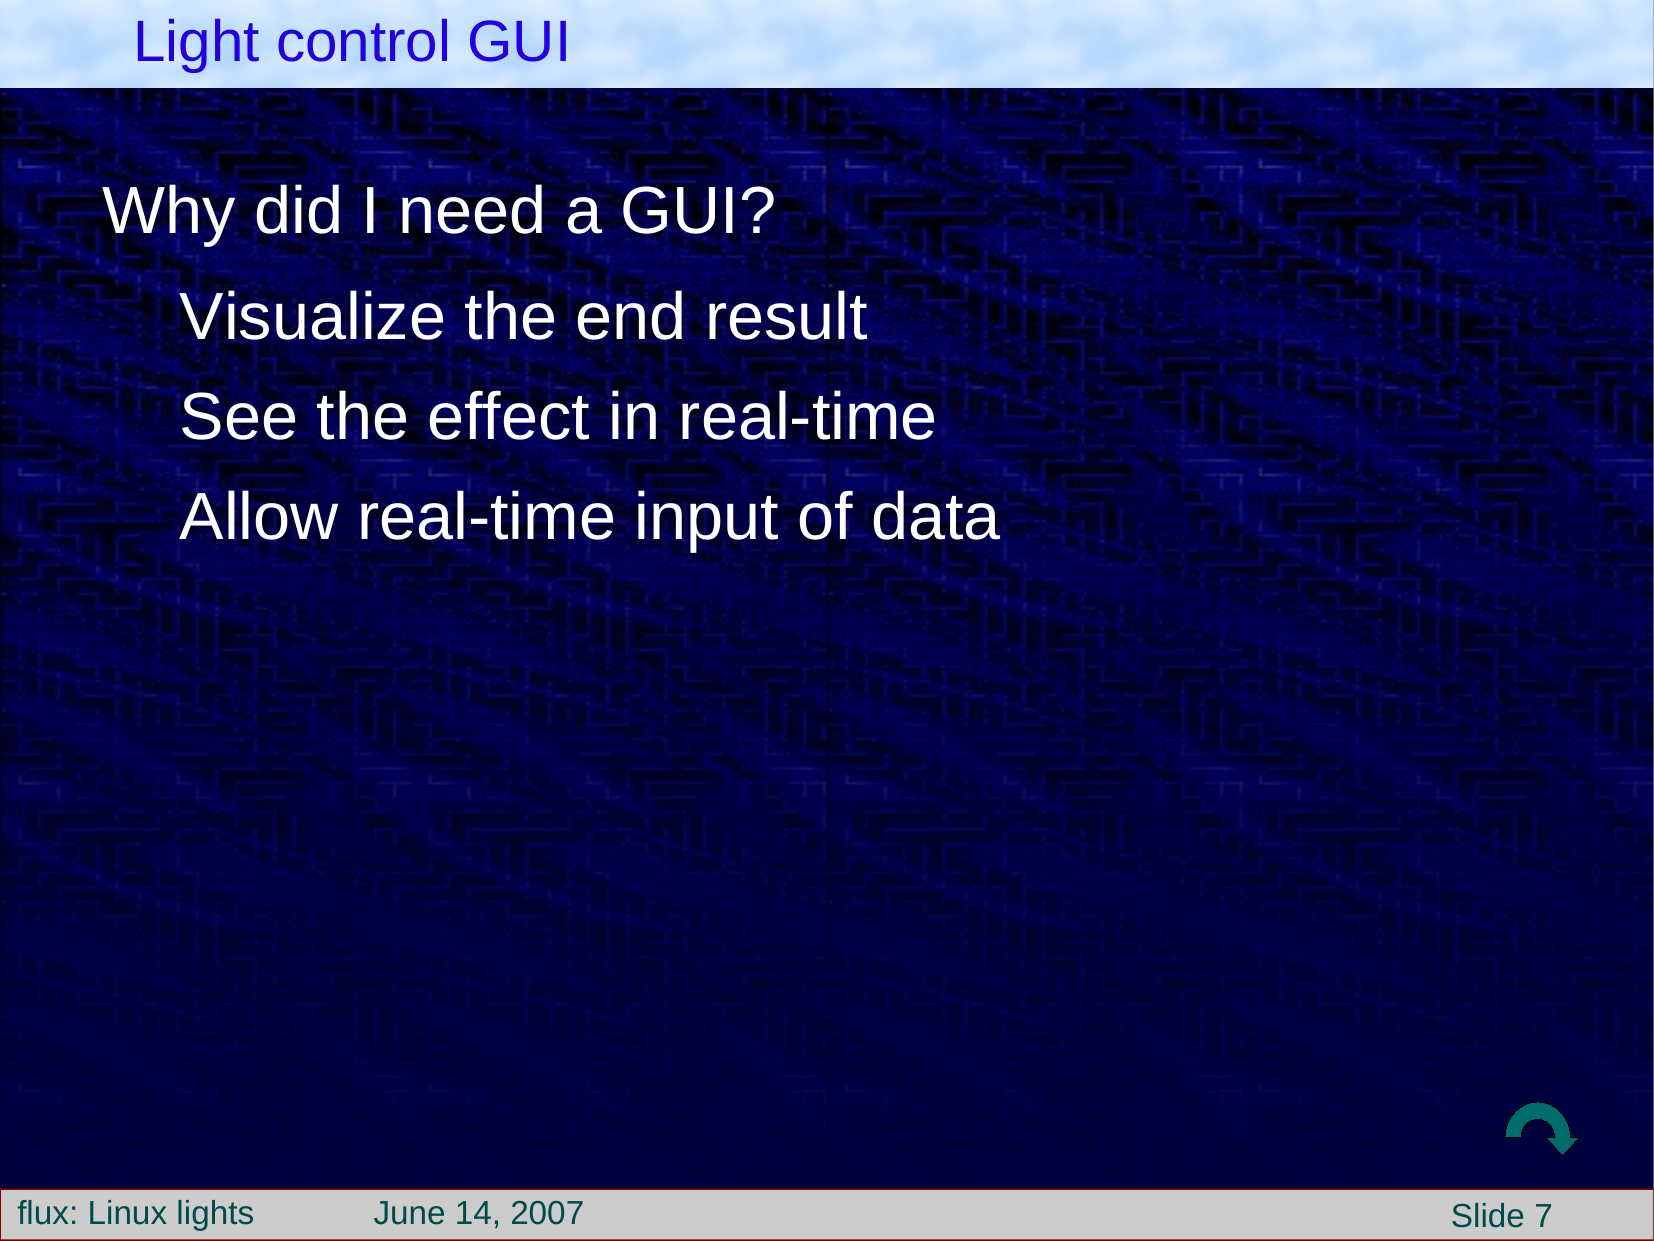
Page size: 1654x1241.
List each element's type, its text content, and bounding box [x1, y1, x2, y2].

picture [0, 88, 1654, 1189]
text_box [1504, 1101, 1579, 1156]
list Why did I need a GUI? Visualize the end result See the effect in real-time Allow real-time input of data [85, 171, 1621, 976]
text_box [669, 1189, 1436, 1241]
text_box flux: Linux lights June 14, 2007 [2, 1186, 669, 1241]
text_box Slide <number> [1436, 1189, 1654, 1241]
text_box Light control GUI [0, 0, 1654, 88]
